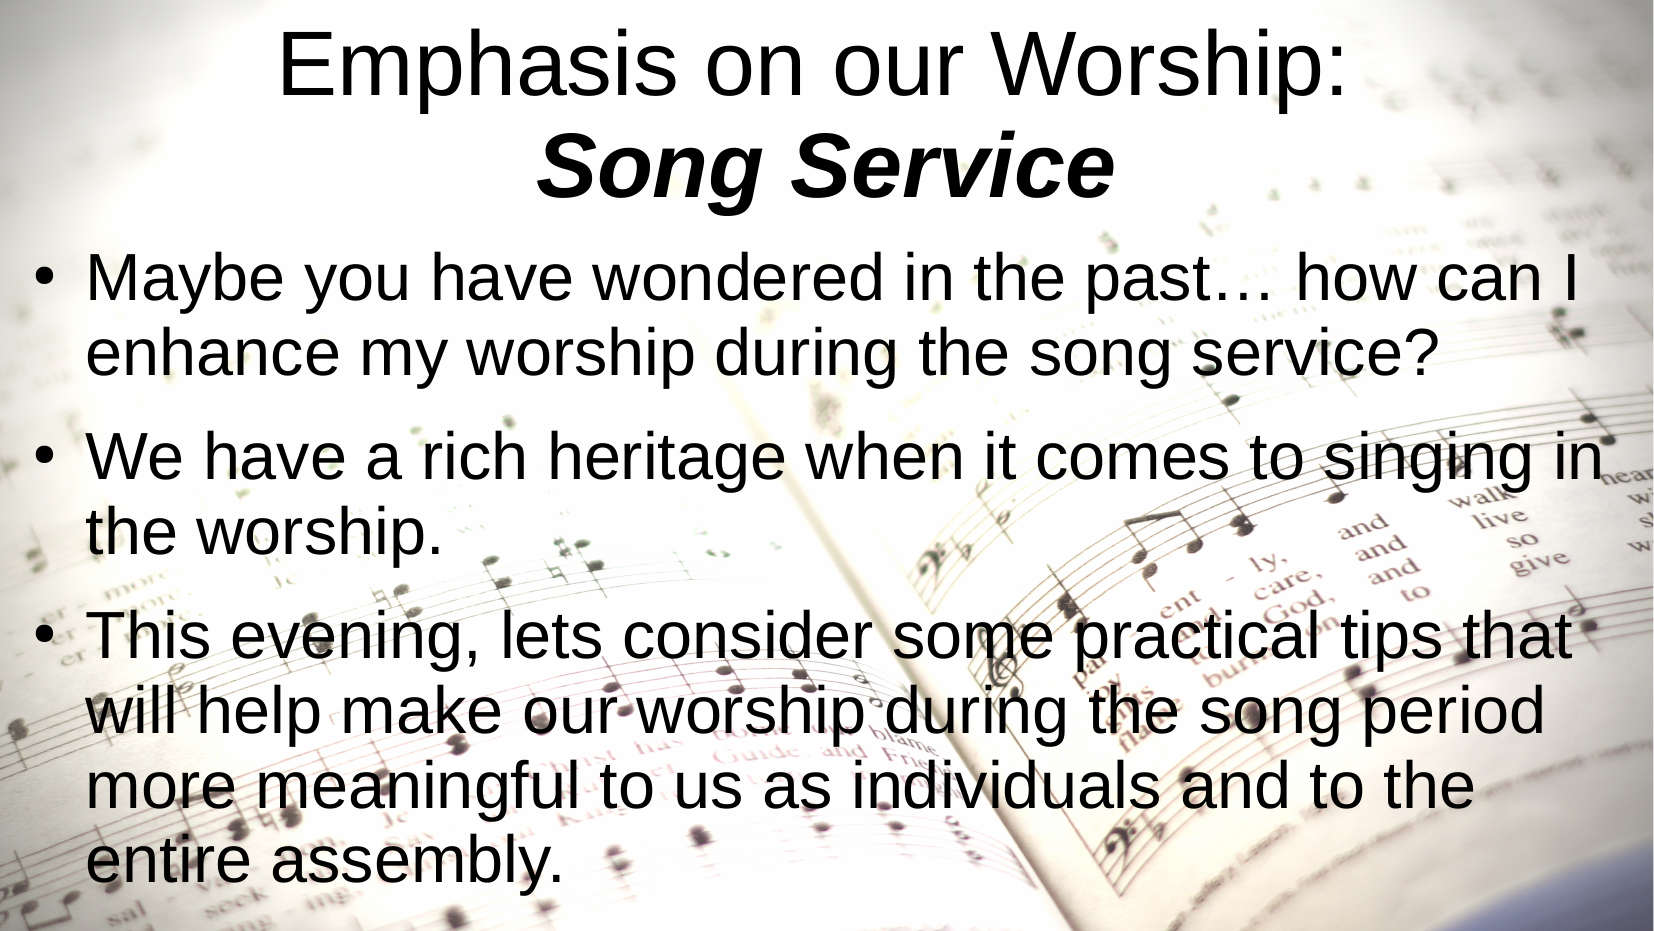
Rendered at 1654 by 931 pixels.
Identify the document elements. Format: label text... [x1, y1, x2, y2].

title Emphasis on our Worship: Song Service [82, 12, 1571, 218]
list Maybe you have wondered in the past… how can I enhance my worship during the song service? We have a rich heritage when it comes to singing in the worship. This evening, lets consider some practical tips that will help make our worship during the song period more meaningful to us as individuals and to the entire assembly. [15, 240, 1654, 916]
picture [0, 0, 1654, 931]
